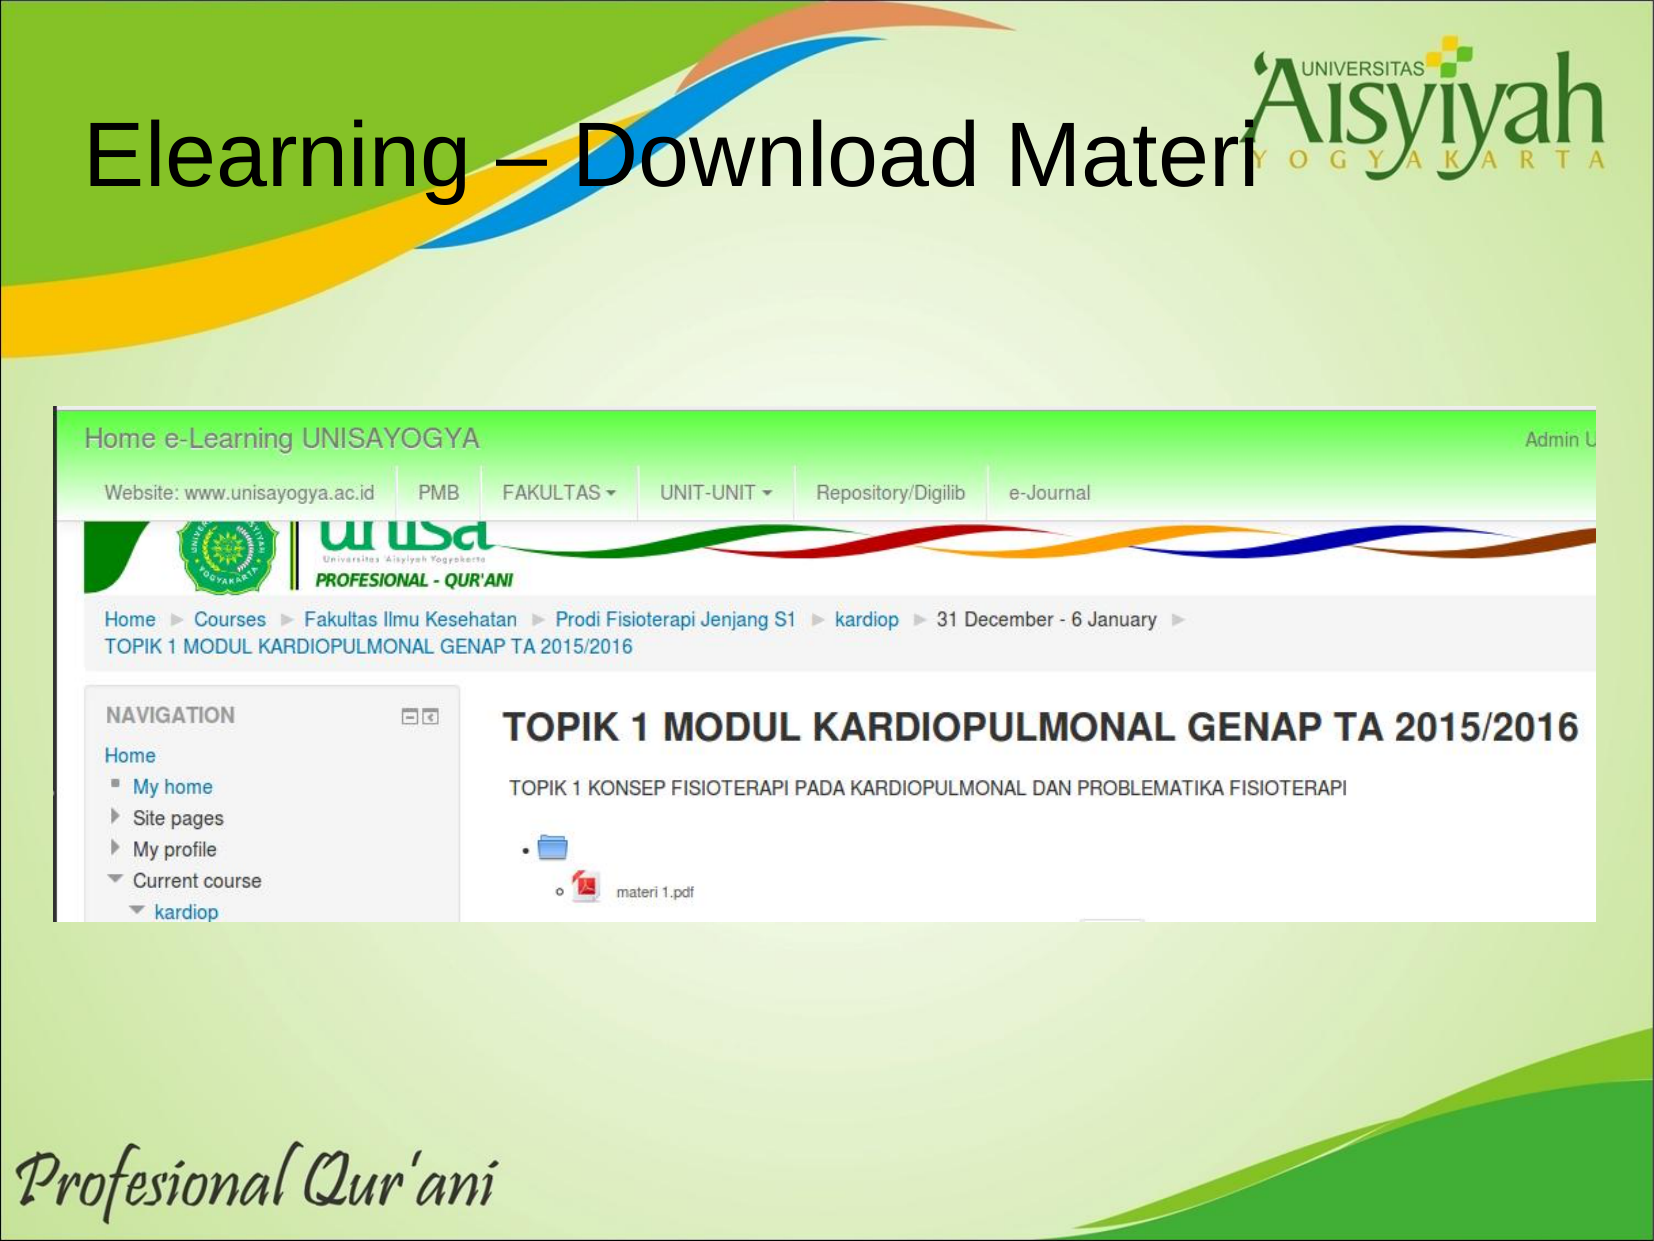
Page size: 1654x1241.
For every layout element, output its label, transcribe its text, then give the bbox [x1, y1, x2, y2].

text_box Elearning – Download Materi [82, 94, 1264, 213]
picture [0, 0, 1654, 1241]
